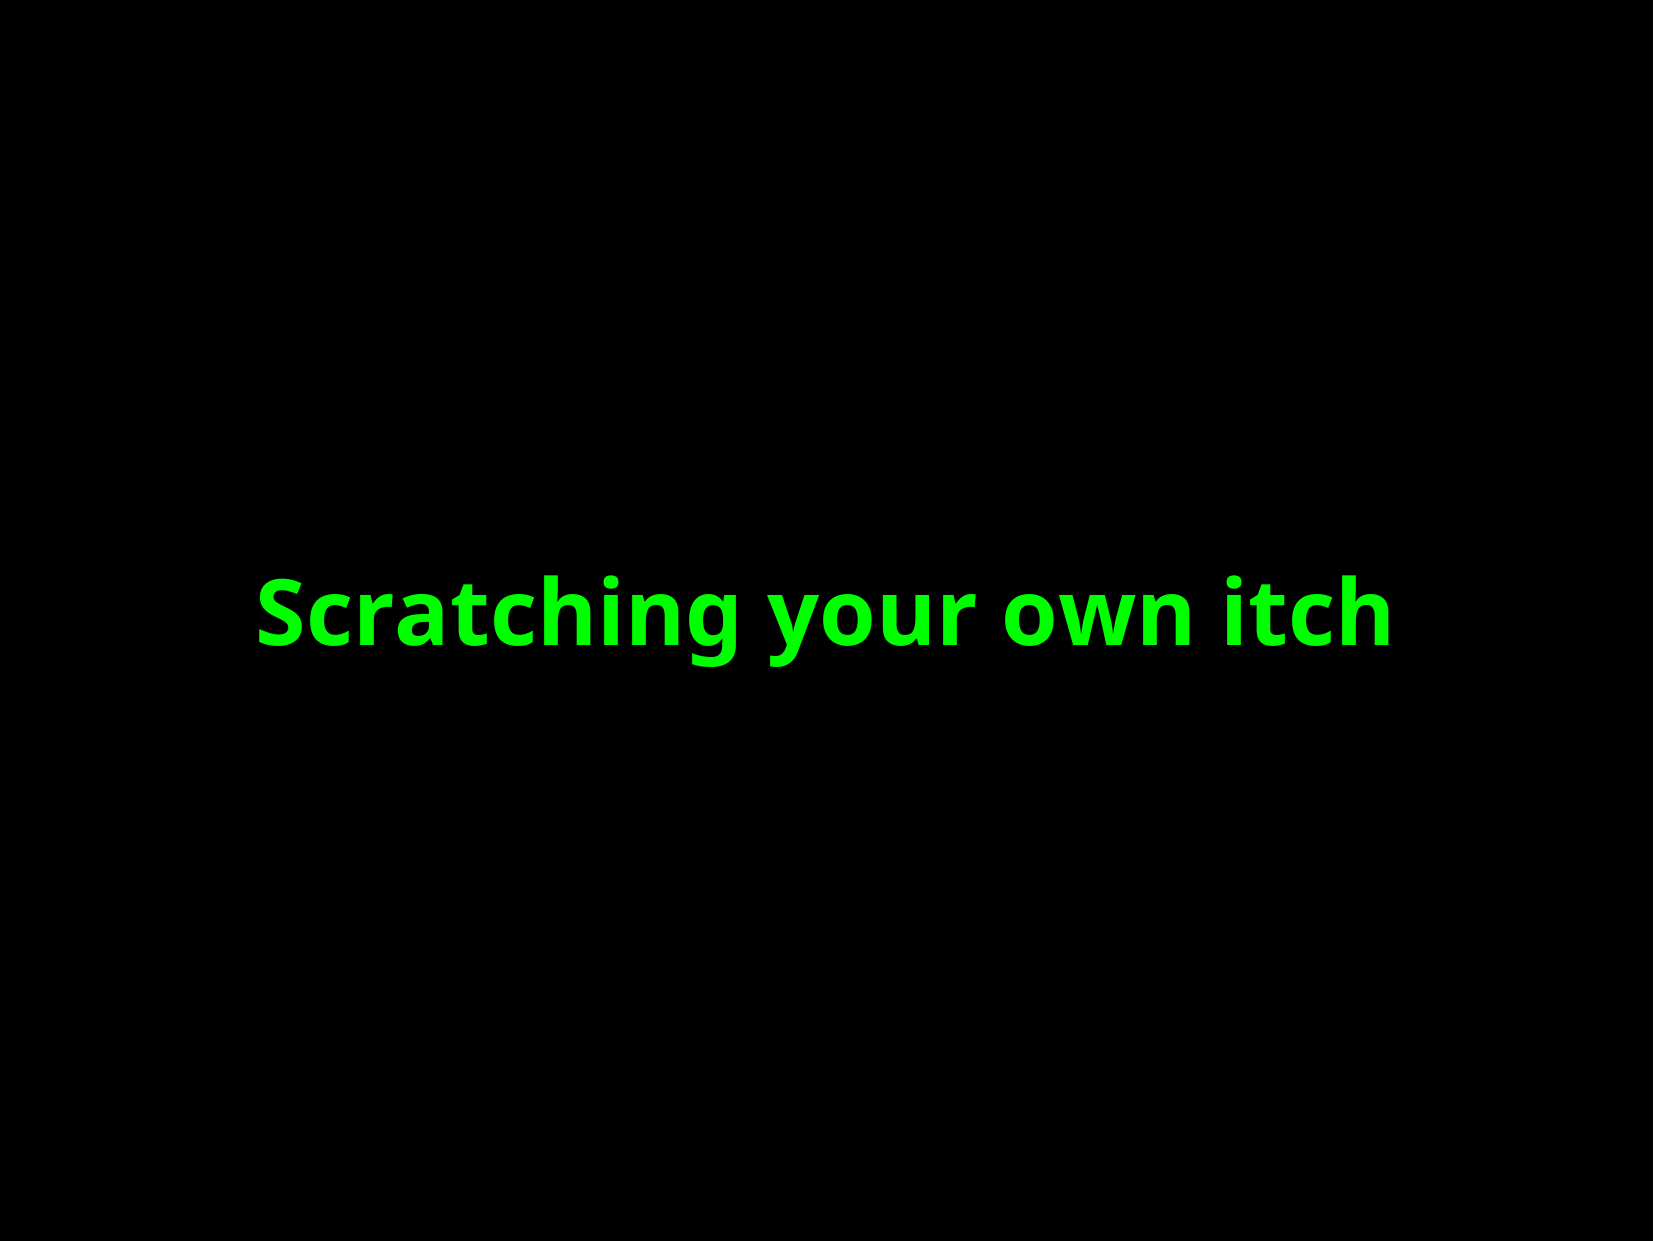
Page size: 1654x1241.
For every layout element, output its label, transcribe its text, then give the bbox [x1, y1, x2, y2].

title Scratching your own itch [82, 56, 1571, 1163]
